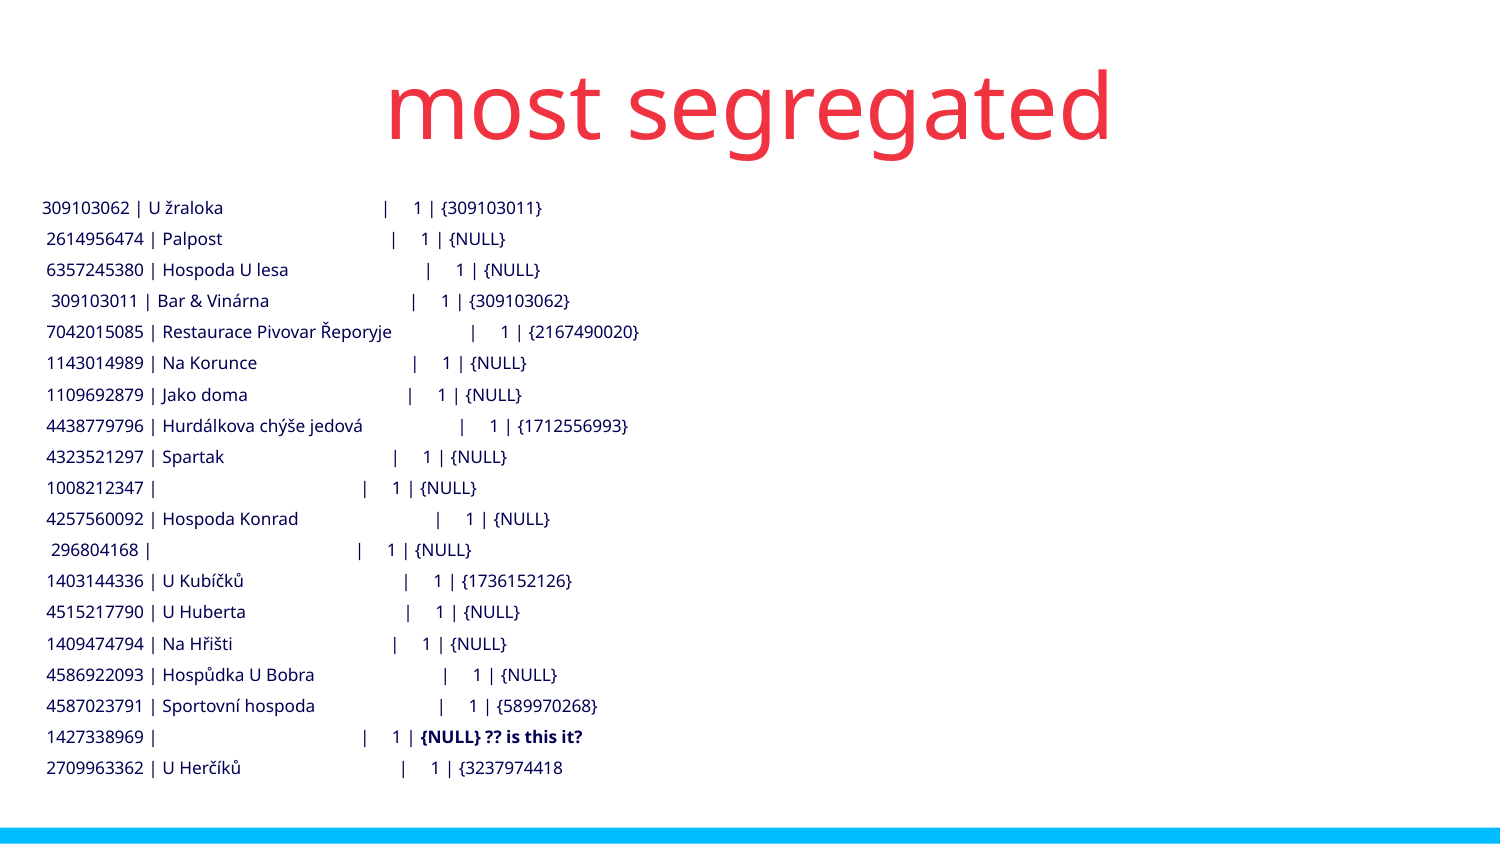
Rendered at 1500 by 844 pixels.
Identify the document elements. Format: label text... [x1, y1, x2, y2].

title most segregated [75, 33, 1425, 175]
list 309103062 | U žraloka | 1 | {309103011} 2614956474 | Palpost | 1 | {NULL} 6357245380 | Hospoda U lesa | 1 | {NULL} 309103011 | Bar & Vinárna | 1 | {309103062} 7042015085 | Restaurace Pivovar Řeporyje | 1 | {2167490020} 1143014989 | Na Korunce | 1 | {NULL} 1109692879 | Jako doma | 1 | {NULL} 4438779796 | Hurdálkova chýše jedová | 1 | {1712556993} 4323521297 | Spartak | 1 | {NULL} 1008212347 | | 1 | {NULL} 4257560092 | Hospoda Konrad | 1 | {NULL} 296804168 | | 1 | {NULL} 1403144336 | U Kubíčků | 1 | {1736152126} 4515217790 | U Huberta | 1 | {NULL} 1409474794 | Na Hřišti | 1 | {NULL} 4586922093 | Hospůdka U Bobra | 1 | {NULL} 4587023791 | Sportovní hospoda | 1 | {589970268} 1427338969 | | 1 | {NULL} ?? is this it? 2709963362 | U Herčíků | 1 | {3237974418 [23, 195, 1477, 804]
